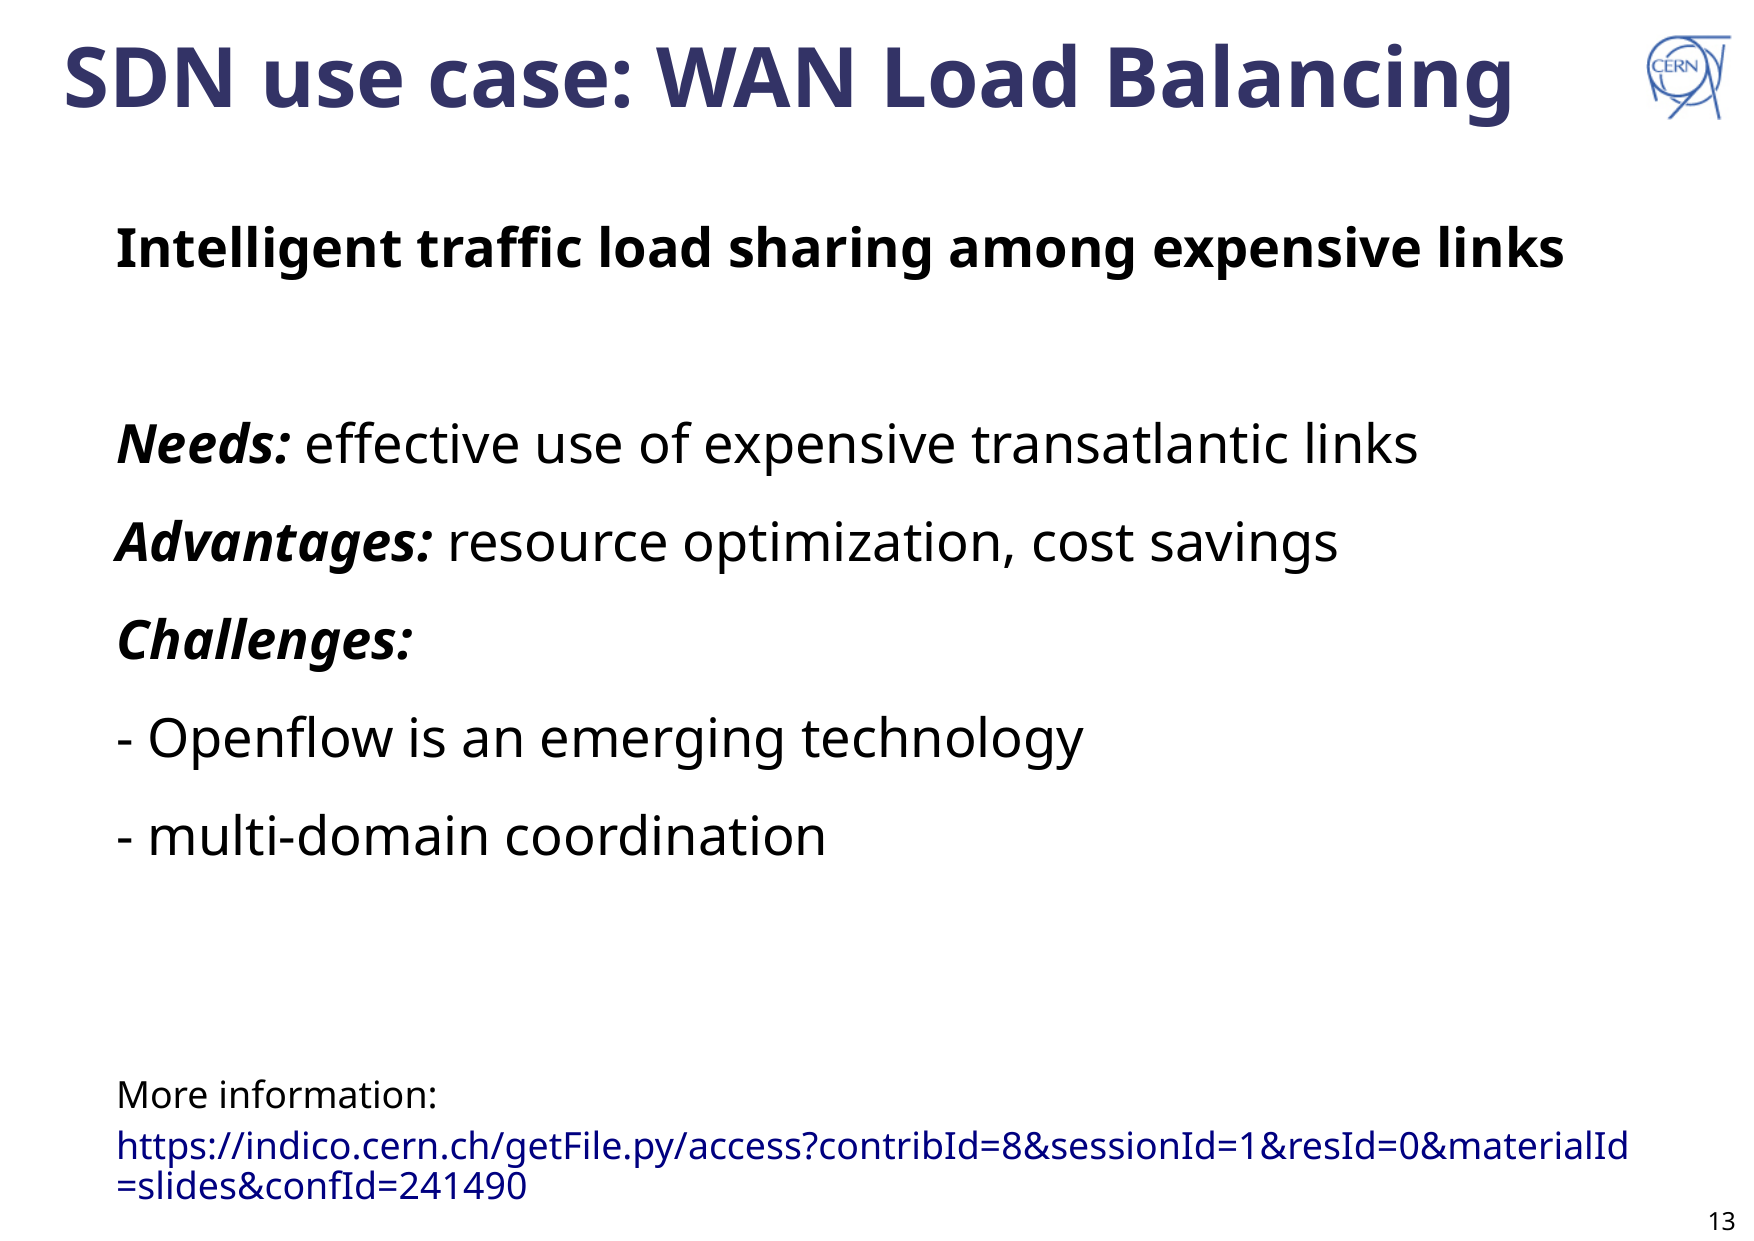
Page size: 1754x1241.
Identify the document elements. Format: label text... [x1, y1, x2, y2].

text_box Intelligent traffic load sharing among expensive links Needs: effective use of expensive transatlantic links Advantages: resource optimization, cost savings Challenges: - Openflow is an emerging technology - multi-domain coordination More information: https://indico.cern.ch/getFile.py/access?contribId=8&sessionId=1&resId=0&materialId=slides&confId=241490 [101, 202, 1654, 1208]
picture [1646, 34, 1732, 120]
title SDN use case: WAN Load Balancing [63, 0, 1621, 166]
